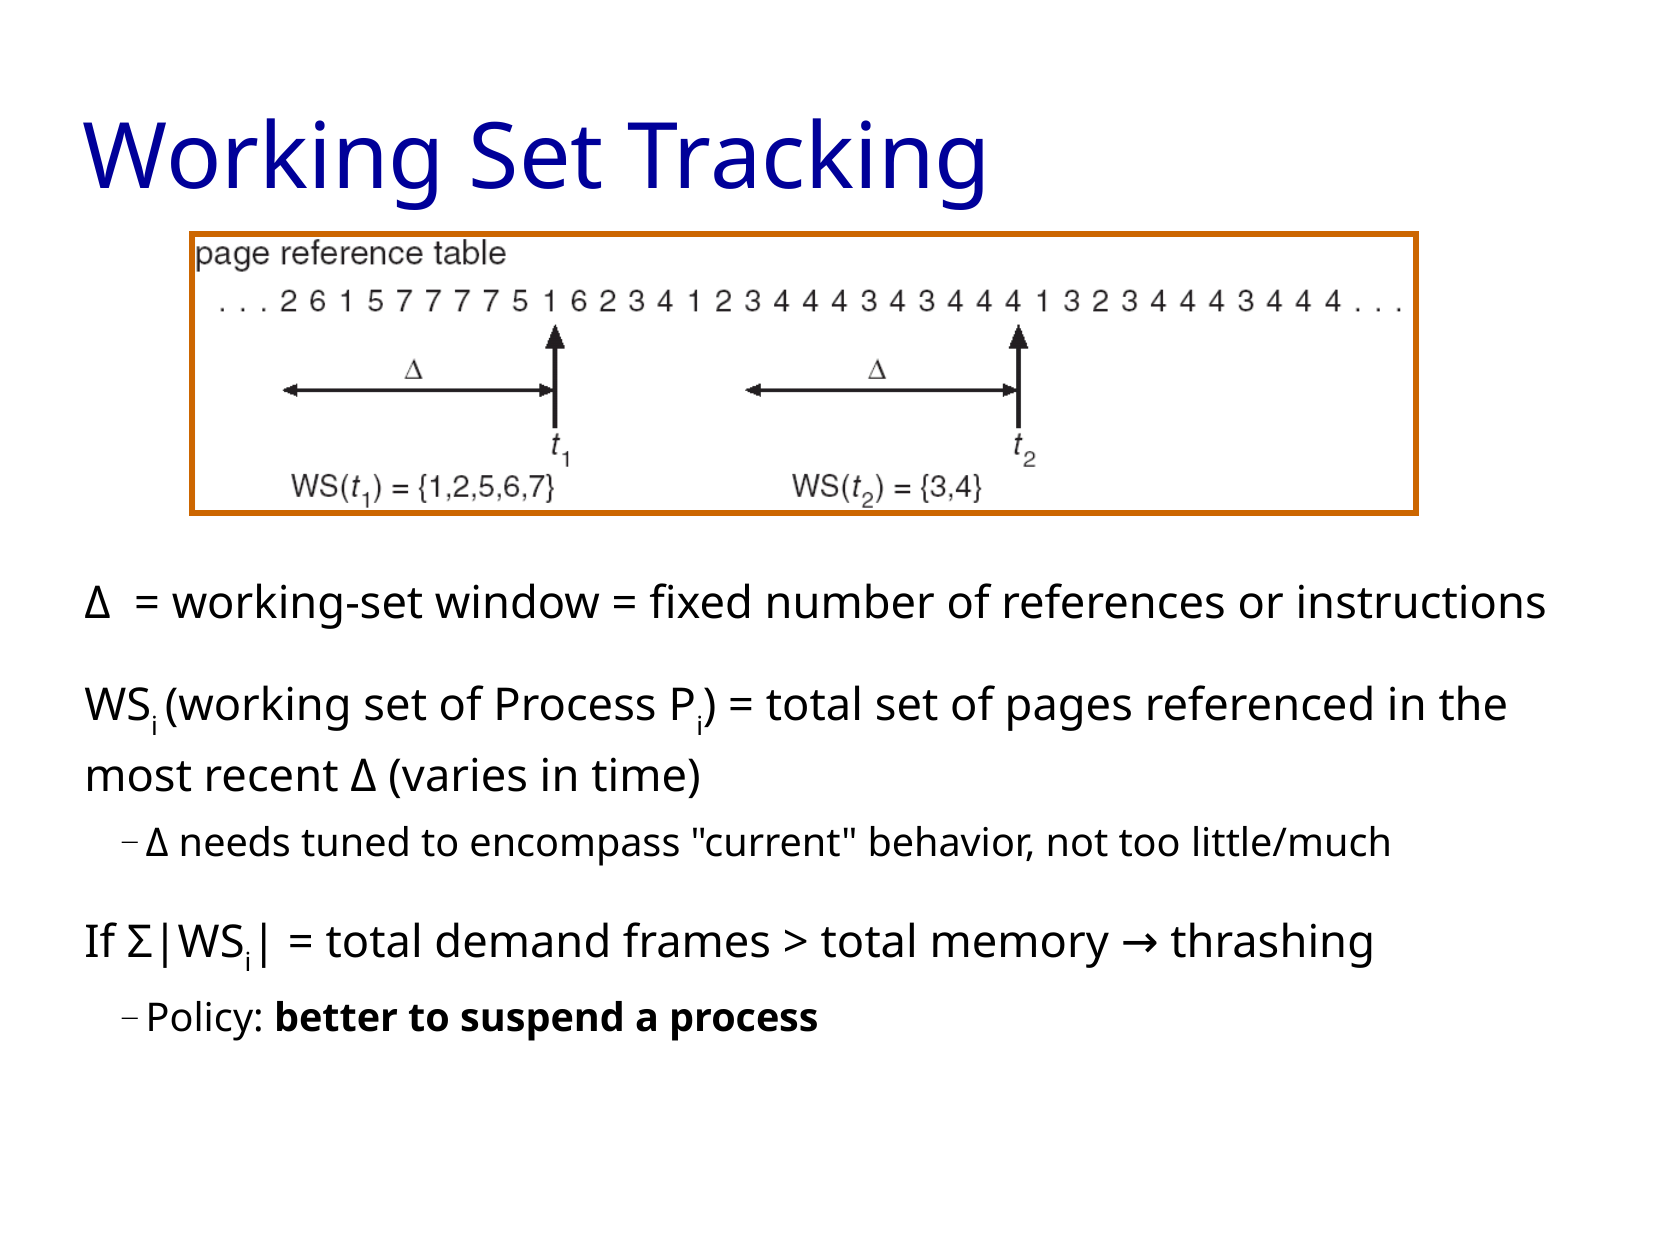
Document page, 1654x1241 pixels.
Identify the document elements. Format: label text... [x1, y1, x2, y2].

picture [195, 237, 1414, 511]
title Working Set Tracking [82, 49, 1571, 257]
list Δ = working-set window = fixed number of references or instructions WSi (working set of Process Pi) = total set of pages referenced in the most recent Δ (varies in time) Δ needs tuned to encompass "current" behavior, not too little/much If Σ|WSi| = total demand frames > total memory → thrashing Policy: better to suspend a process [60, 570, 1571, 1096]
